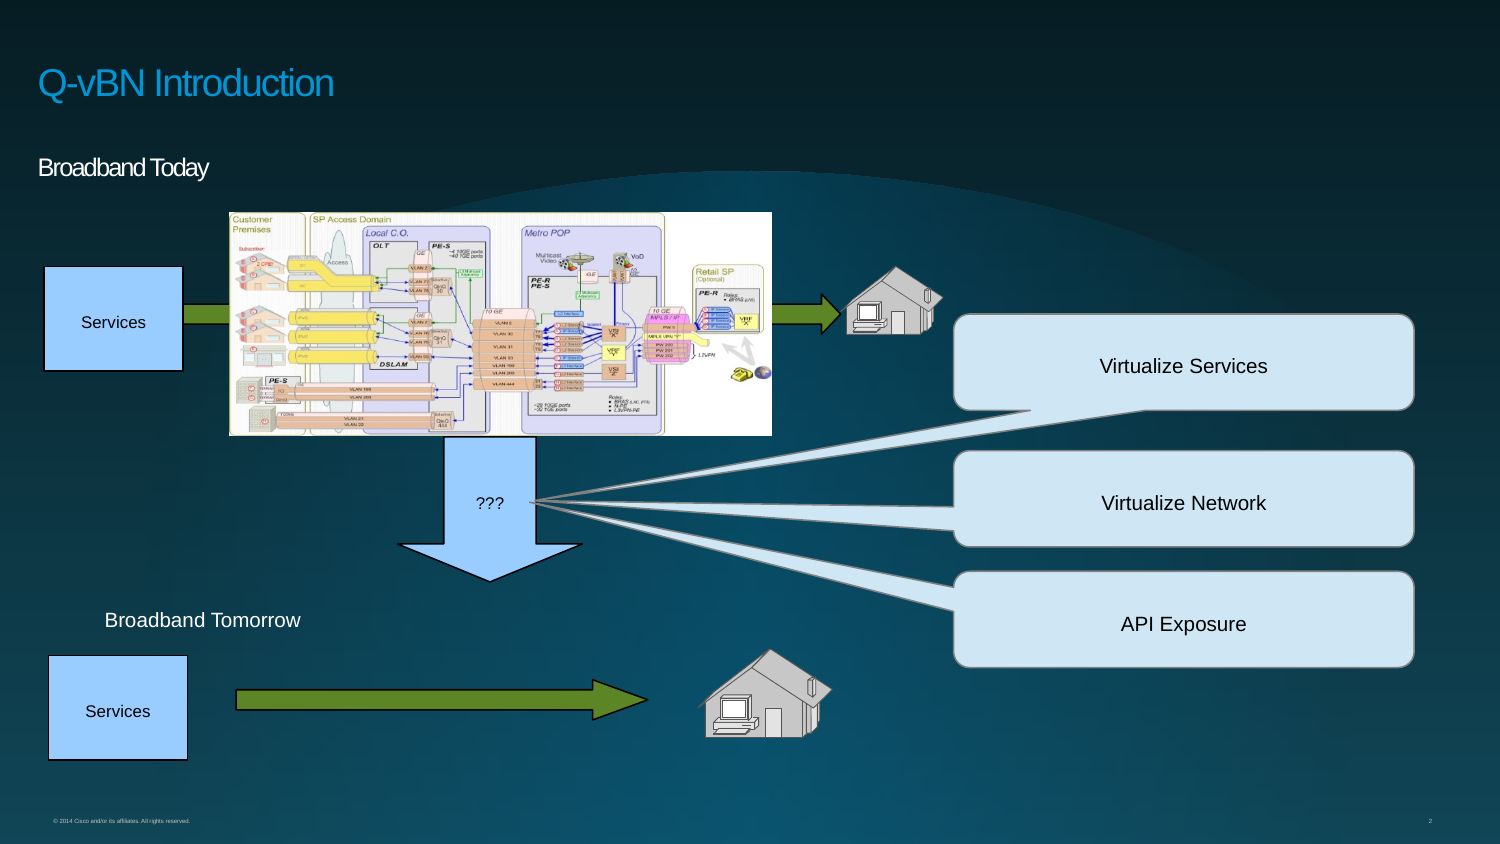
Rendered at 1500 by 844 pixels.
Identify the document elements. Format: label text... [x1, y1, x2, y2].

text_box ??? [397, 436, 583, 582]
picture [229, 212, 772, 436]
text_box [236, 679, 648, 720]
text_box Services [48, 655, 188, 761]
text_box Broadband Tomorrow [91, 589, 595, 628]
text_box Services [44, 266, 183, 372]
text_box [772, 294, 841, 335]
text_box API Exposure [529, 502, 1415, 668]
text_box Virtualize Services [537, 313, 1415, 500]
picture [718, 553, 730, 559]
picture [697, 649, 833, 738]
title Q-vBN Introduction Broadband Today [37, 53, 1447, 157]
text_box [183, 304, 229, 325]
picture [840, 267, 944, 335]
text_box Virtualize Network [534, 450, 1415, 547]
